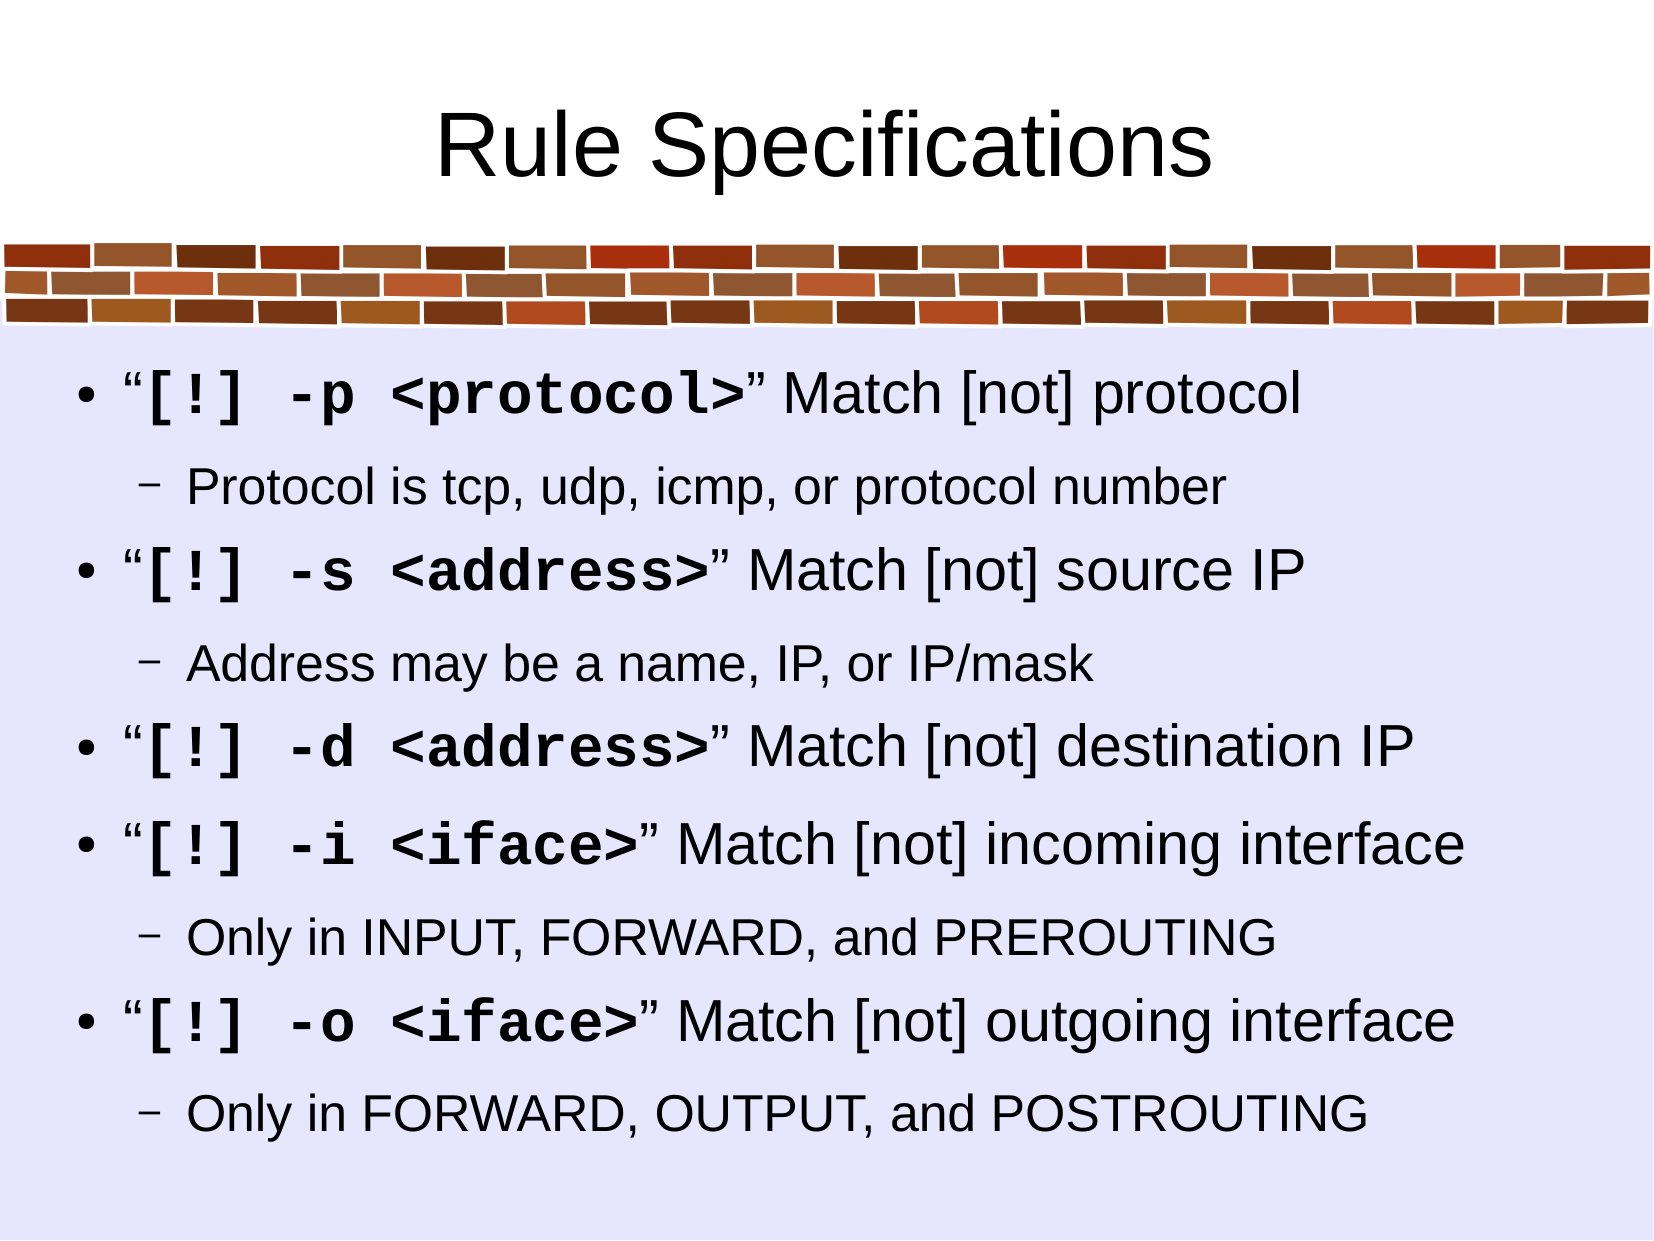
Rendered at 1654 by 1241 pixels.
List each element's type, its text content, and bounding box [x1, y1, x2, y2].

picture [0, 239, 1654, 329]
list “[!] -p <protocol>” Match [not] protocol Protocol is tcp, udp, icmp, or protocol number “[!] -s <address>” Match [not] source IP Address may be a name, IP, or IP/mask “[!] -d <address>” Match [not] destination IP “[!] -i <iface>” Match [not] incoming interface Only in INPUT, FORWARD, and PREROUTING “[!] -o <iface>” Match [not] outgoing interface Only in FORWARD, OUTPUT, and POSTROUTING [60, 360, 1591, 1156]
title Rule Specifications [60, 49, 1591, 241]
